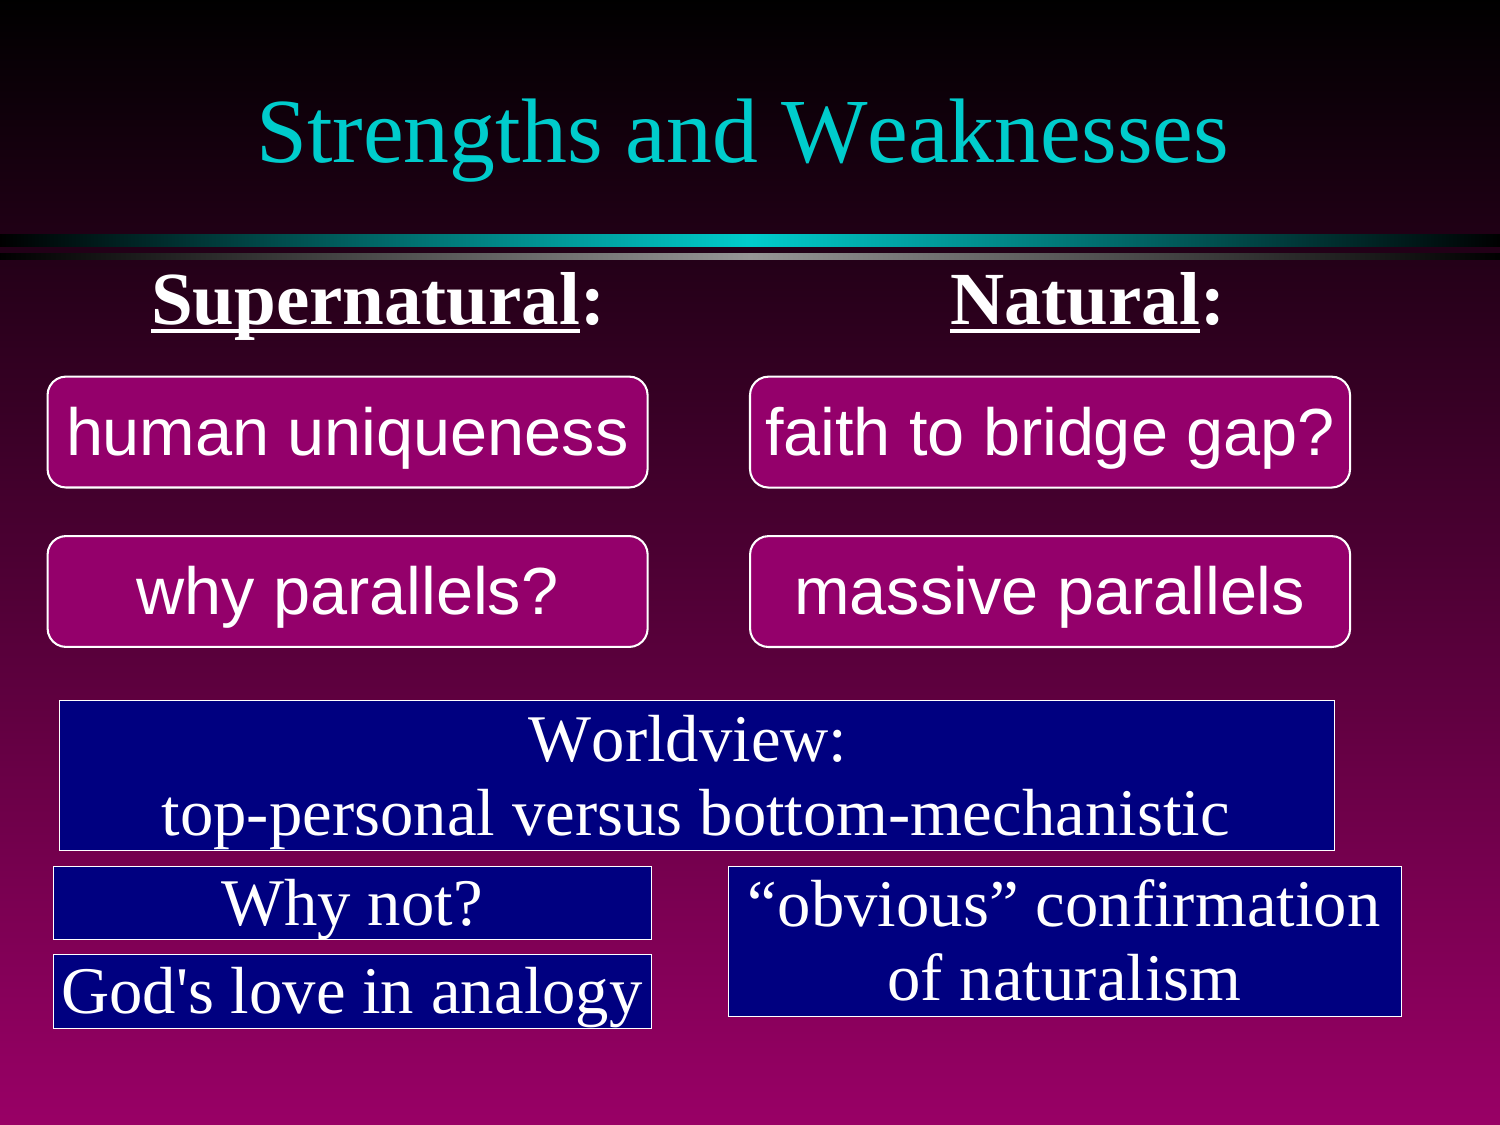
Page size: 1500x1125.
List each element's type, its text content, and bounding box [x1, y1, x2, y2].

text_box human uniqueness [47, 376, 648, 488]
title Strengths and Weaknesses [99, 37, 1388, 225]
text_box Supernatural: [116, 250, 640, 349]
text_box why parallels? [47, 536, 648, 647]
text_box faith to bridge gap? [750, 376, 1351, 488]
text_box God's love in analogy [53, 954, 652, 1029]
text_box Natural: [862, 250, 1313, 349]
text_box Why not? [53, 866, 652, 940]
text_box “obvious” confirmation of naturalism [728, 866, 1402, 1017]
text_box Worldview: top-personal versus bottom-mechanistic [59, 700, 1335, 851]
text_box massive parallels [750, 536, 1351, 648]
